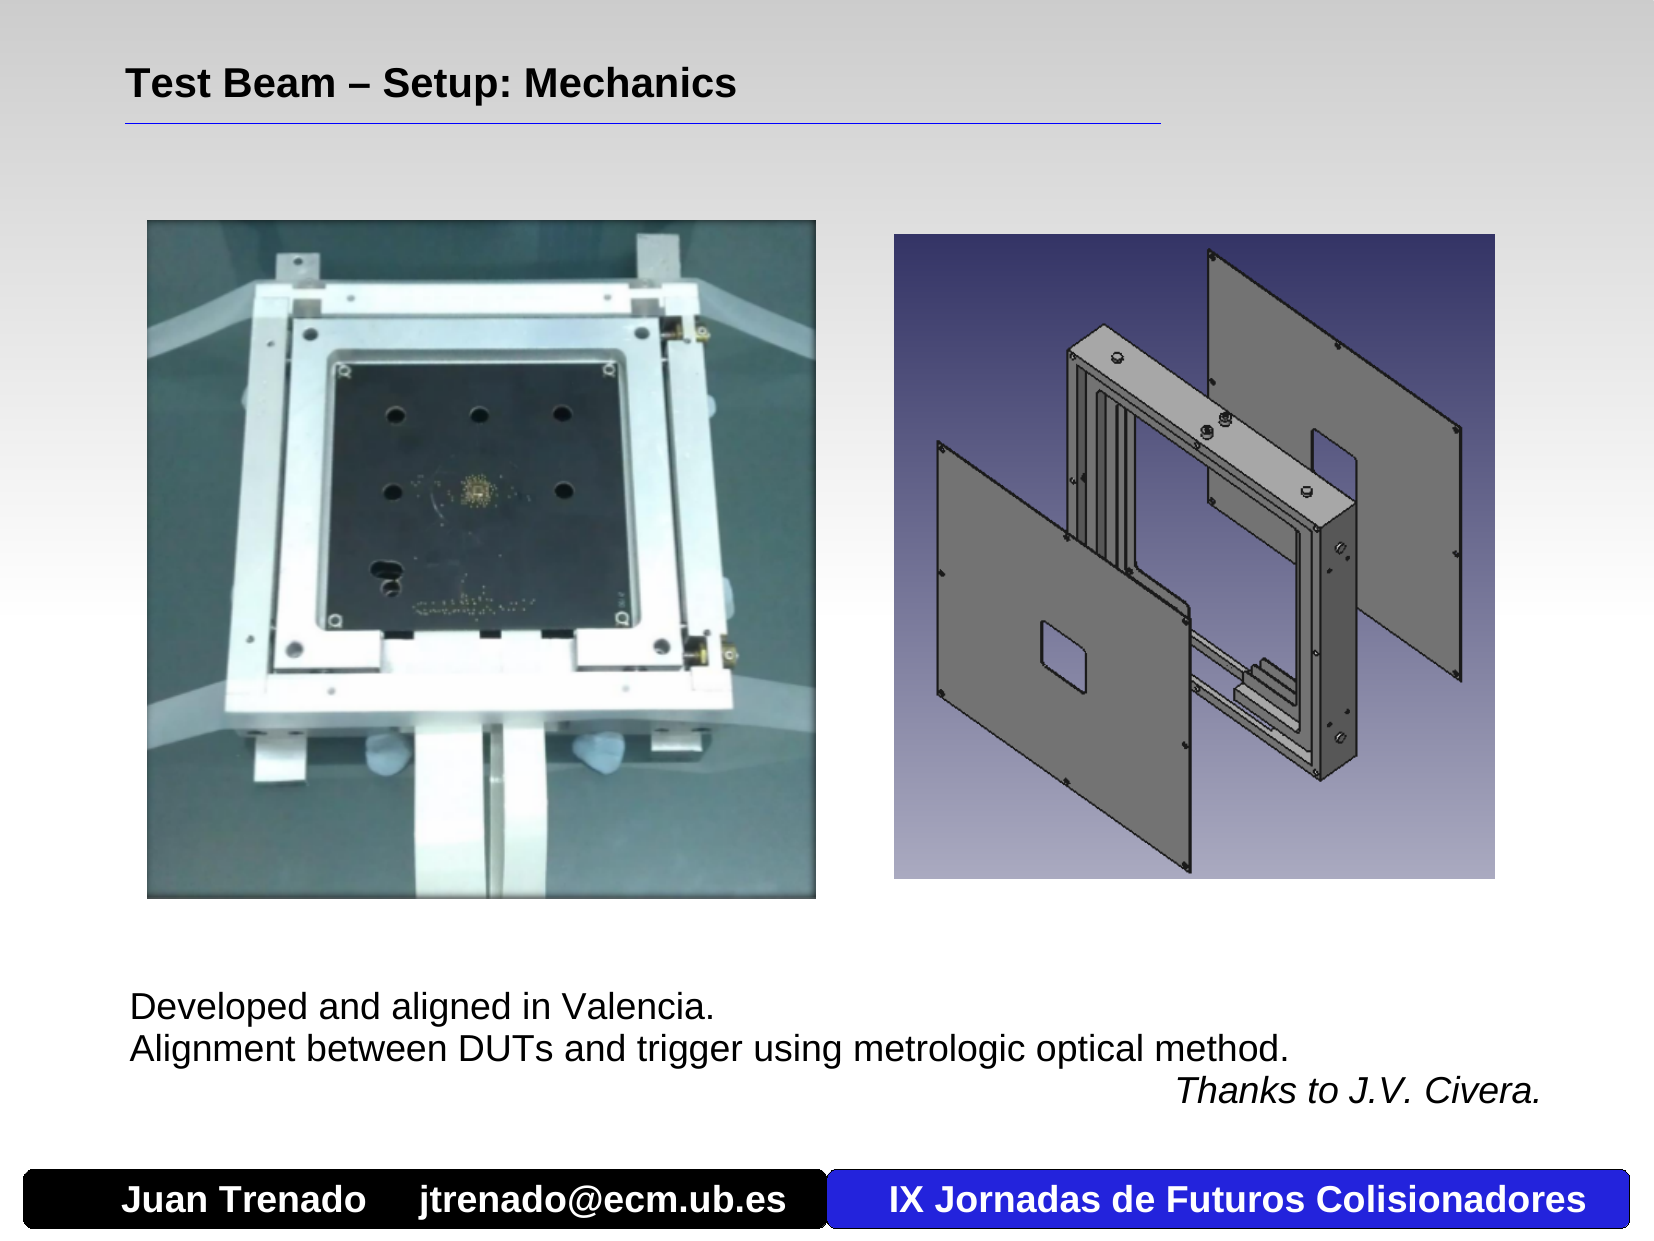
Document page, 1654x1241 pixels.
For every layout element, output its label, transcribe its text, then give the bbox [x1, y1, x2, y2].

text_box Developed and aligned in Valencia. Alignment between DUTs and trigger using metrologic optical method. Thanks to J.V. Civera. [114, 977, 1558, 1119]
text_box Juan Trenado jtrenado@ecm.ub.es [106, 1170, 803, 1228]
picture [894, 234, 1495, 879]
picture [147, 220, 816, 899]
text_box Test Beam – Setup: Mechanics [110, 52, 753, 114]
text_box [23, 1169, 1630, 1229]
text_box IX Jornadas de Futuros Colisionadores [874, 1170, 1603, 1228]
